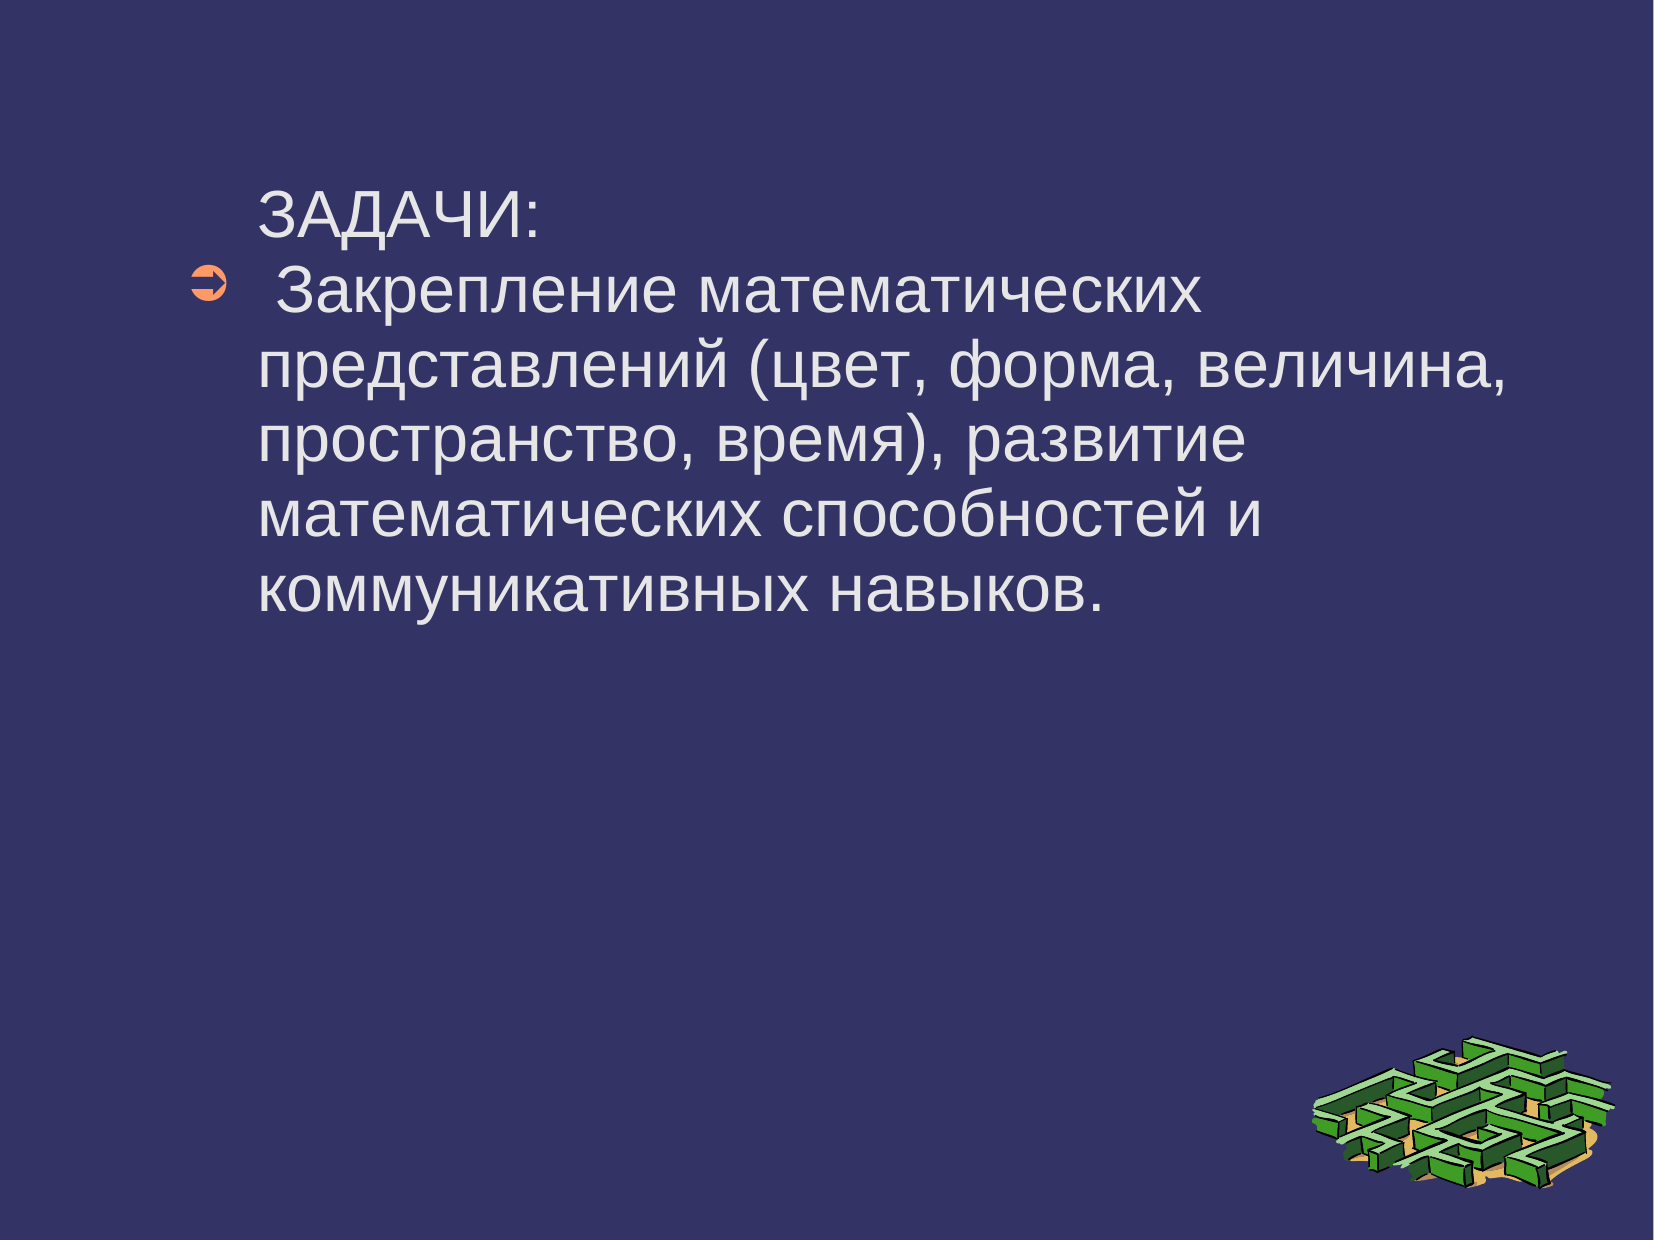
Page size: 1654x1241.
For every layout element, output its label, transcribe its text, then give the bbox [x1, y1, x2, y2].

list ЗАДАЧИ: Закрепление математических представлений (цвет, форма, величина, пространство, время), развитие математических способностей и коммуникативных навыков. [174, 177, 1565, 944]
